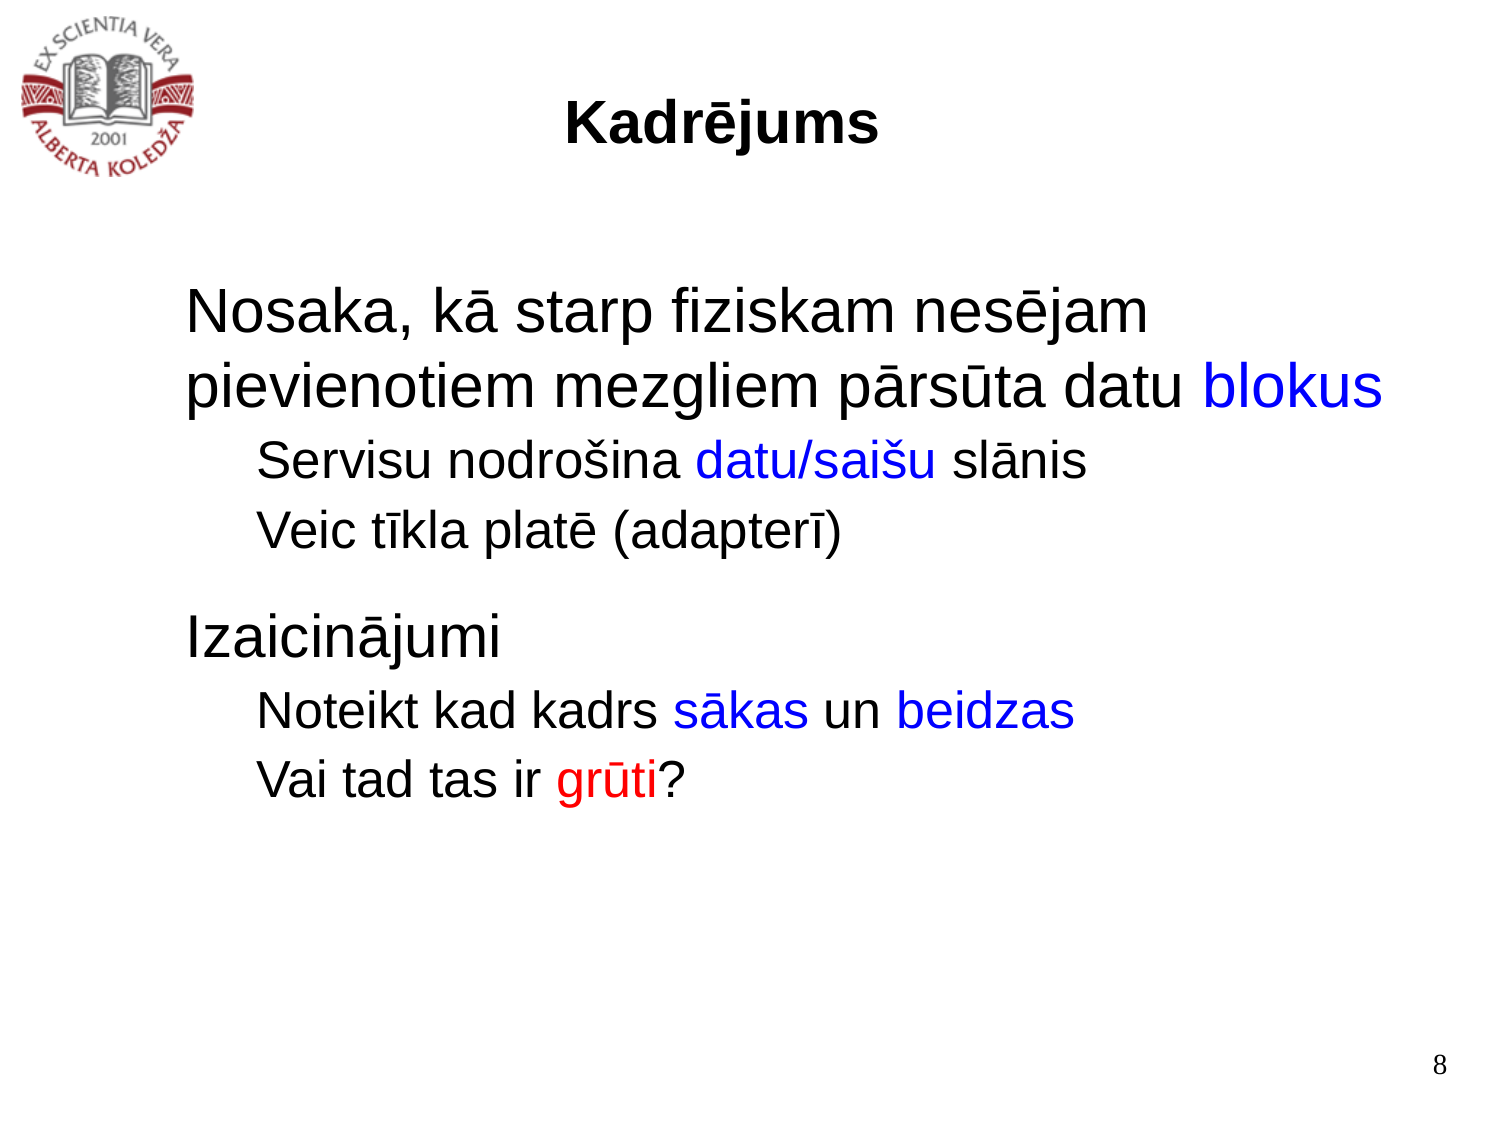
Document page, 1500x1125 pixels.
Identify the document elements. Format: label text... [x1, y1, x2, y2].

picture [21, 16, 194, 177]
text_box <skaitlis> [1312, 1037, 1463, 1101]
title Kadrējums [50, 62, 1374, 175]
list Nosaka, kā starp fiziskam nesējam pievienotiem mezgliem pārsūta datu blokus Servisu nodrošina datu/saišu slānis Veic tīkla platē (adapterī) Izaicinājumi Noteikt kad kadrs sākas un beidzas Vai tad tas ir grūti? [99, 262, 1438, 1038]
